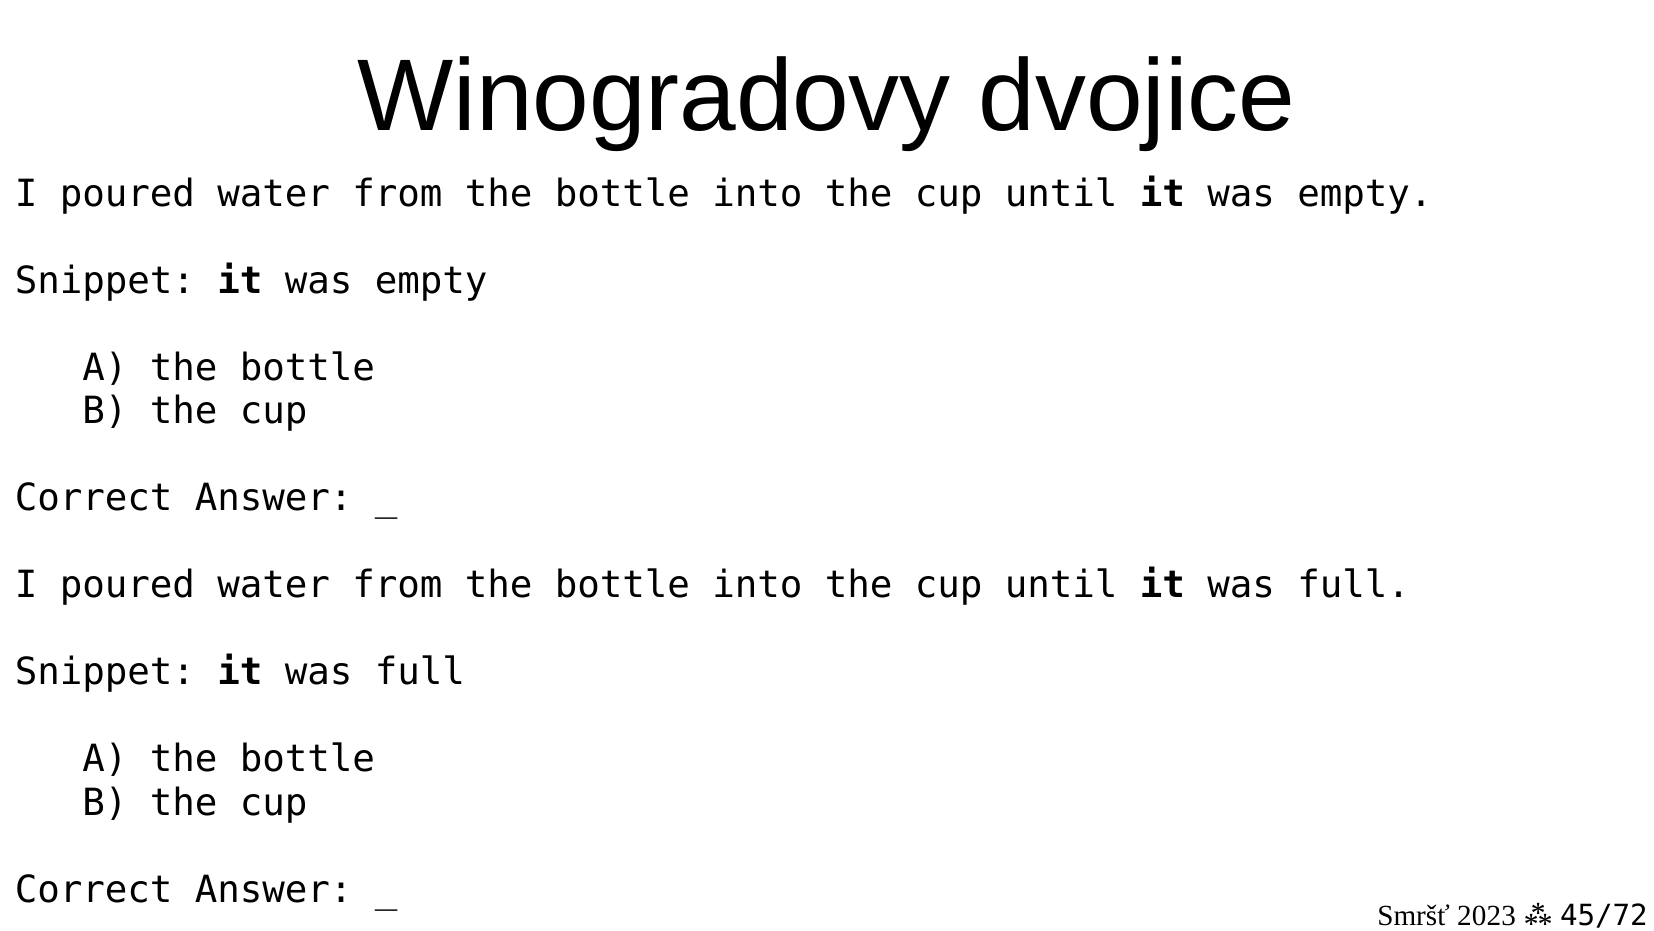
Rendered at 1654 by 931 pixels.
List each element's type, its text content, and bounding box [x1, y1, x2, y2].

title Winogradovy dvojice [82, 38, 1571, 153]
text_box I poured water from the bottle into the cup until it was empty. Snippet: it was empty A) the bottle B) the cup Correct Answer: _ I poured water from the bottle into the cup until it was full. Snippet: it was full A) the bottle B) the cup Correct Answer: _ [0, 163, 1651, 931]
